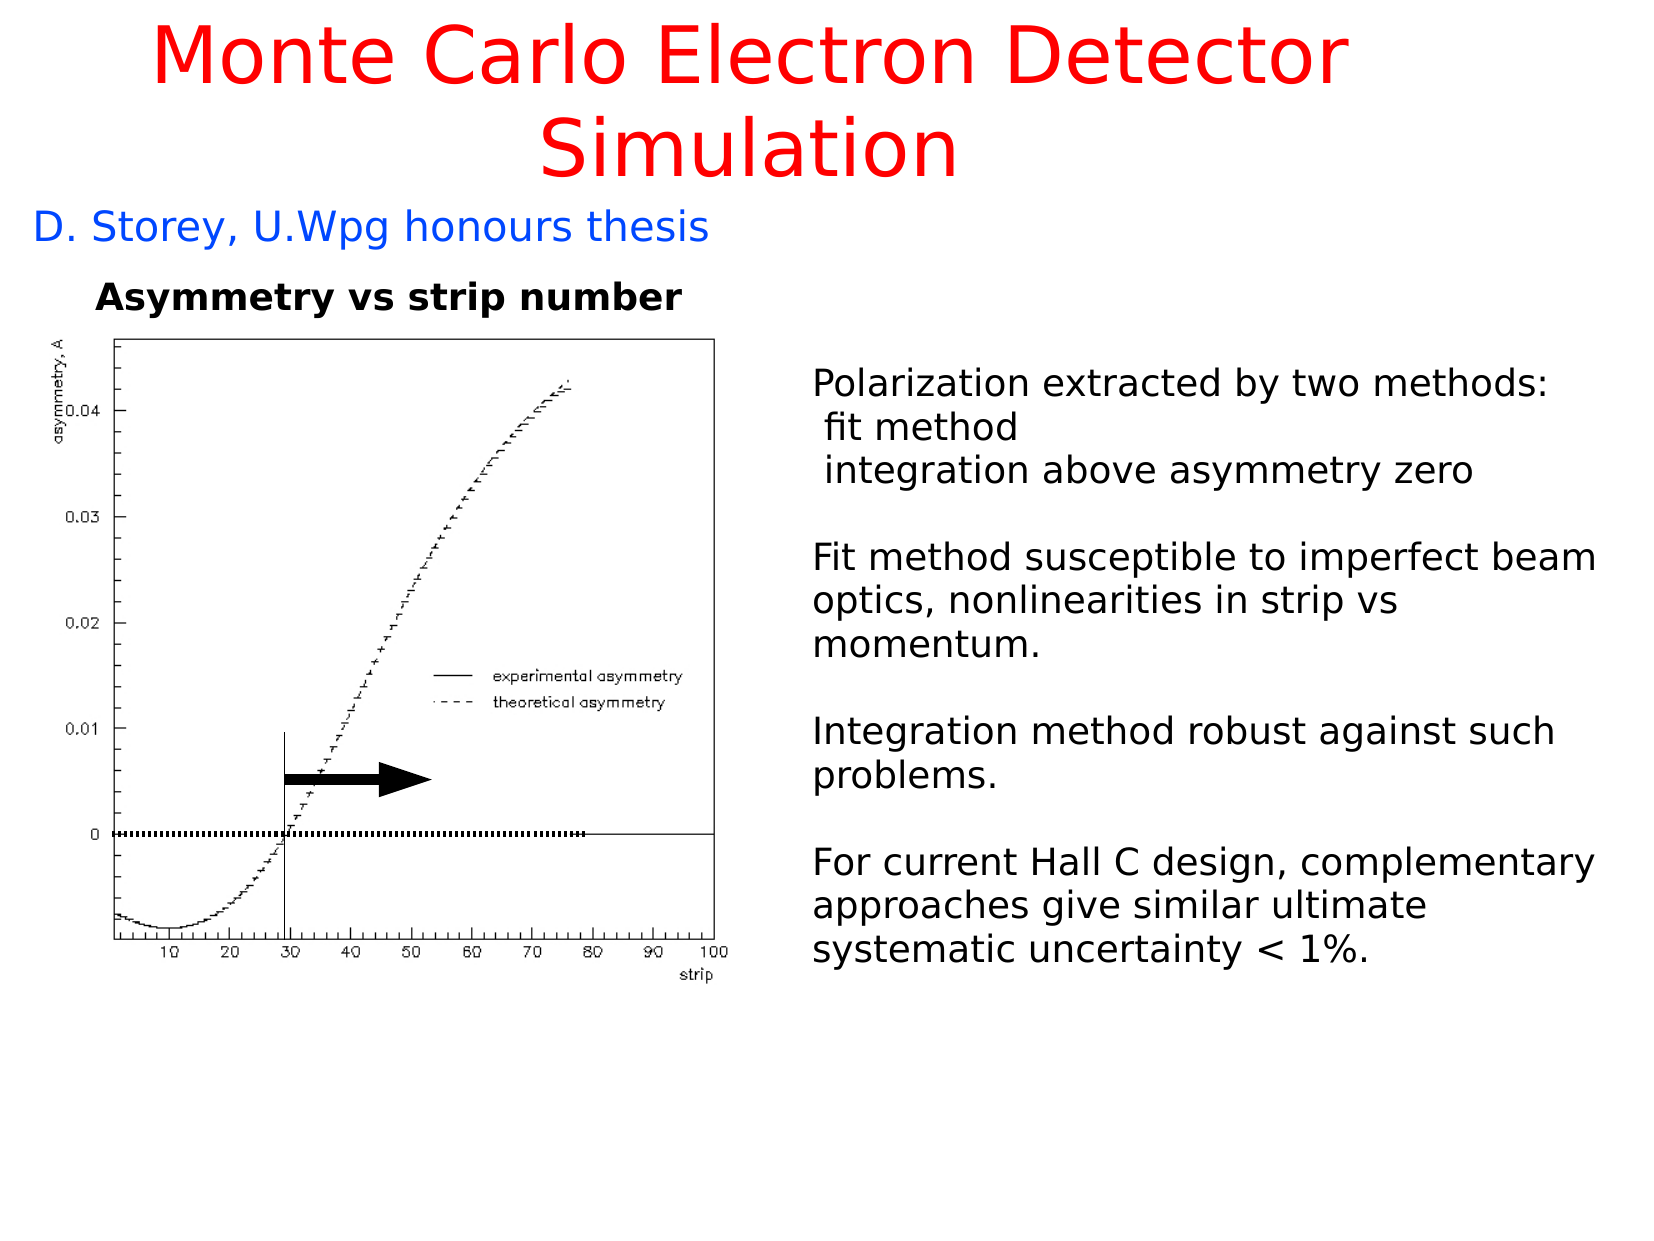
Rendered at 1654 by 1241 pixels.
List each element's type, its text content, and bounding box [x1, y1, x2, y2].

title Monte Carlo Electron Detector Simulation [0, 2, 1500, 203]
text_box Asymmetry vs strip number [80, 268, 698, 328]
text_box Polarization extracted by two methods: fit method integration above asymmetry zero Fit method susceptible to imperfect beam optics, nonlinearities in strip vs momentum. Integration method robust against such problems. For current Hall C design, complementary approaches give similar ultimate systematic uncertainty < 1%. [797, 354, 1625, 979]
picture [40, 332, 733, 987]
list D. Storey, U.Wpg honours thesis [0, 195, 1565, 266]
